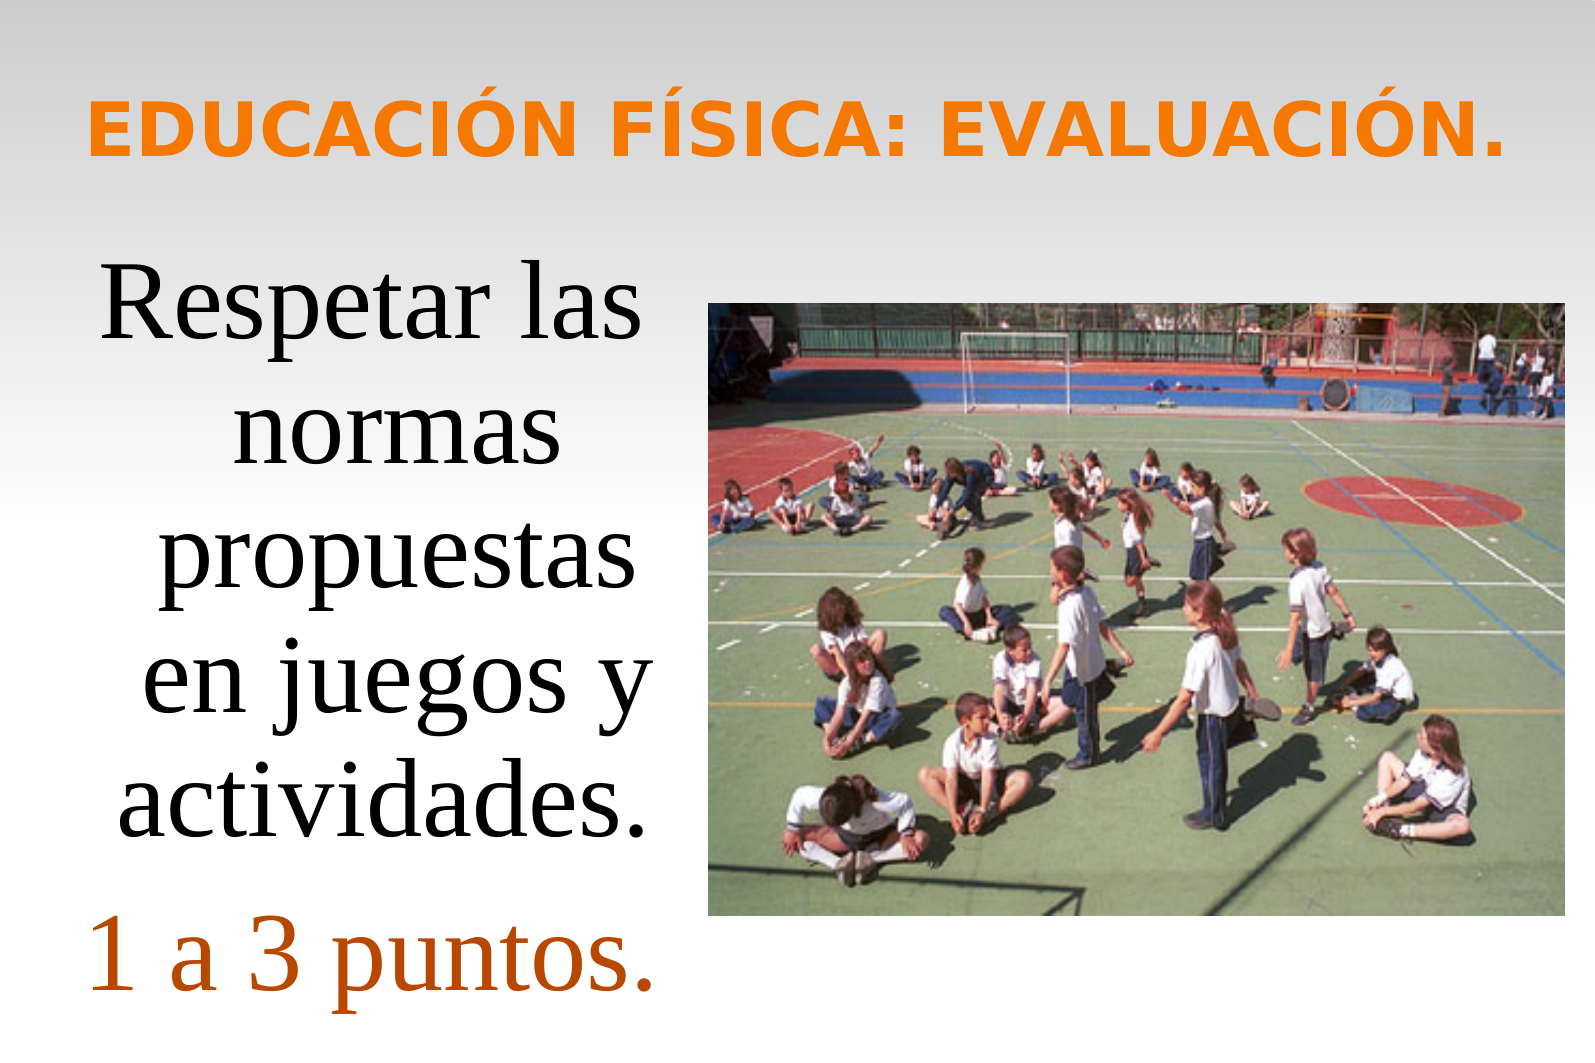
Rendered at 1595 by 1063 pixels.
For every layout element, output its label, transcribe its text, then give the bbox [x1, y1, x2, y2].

list Respetar las normas propuestas en juegos y actividades. 1 a 3 puntos. [23, 238, 703, 1016]
picture [708, 303, 1565, 916]
title EDUCACIÓN FÍSICA: EVALUACIÓN. [79, 42, 1515, 220]
